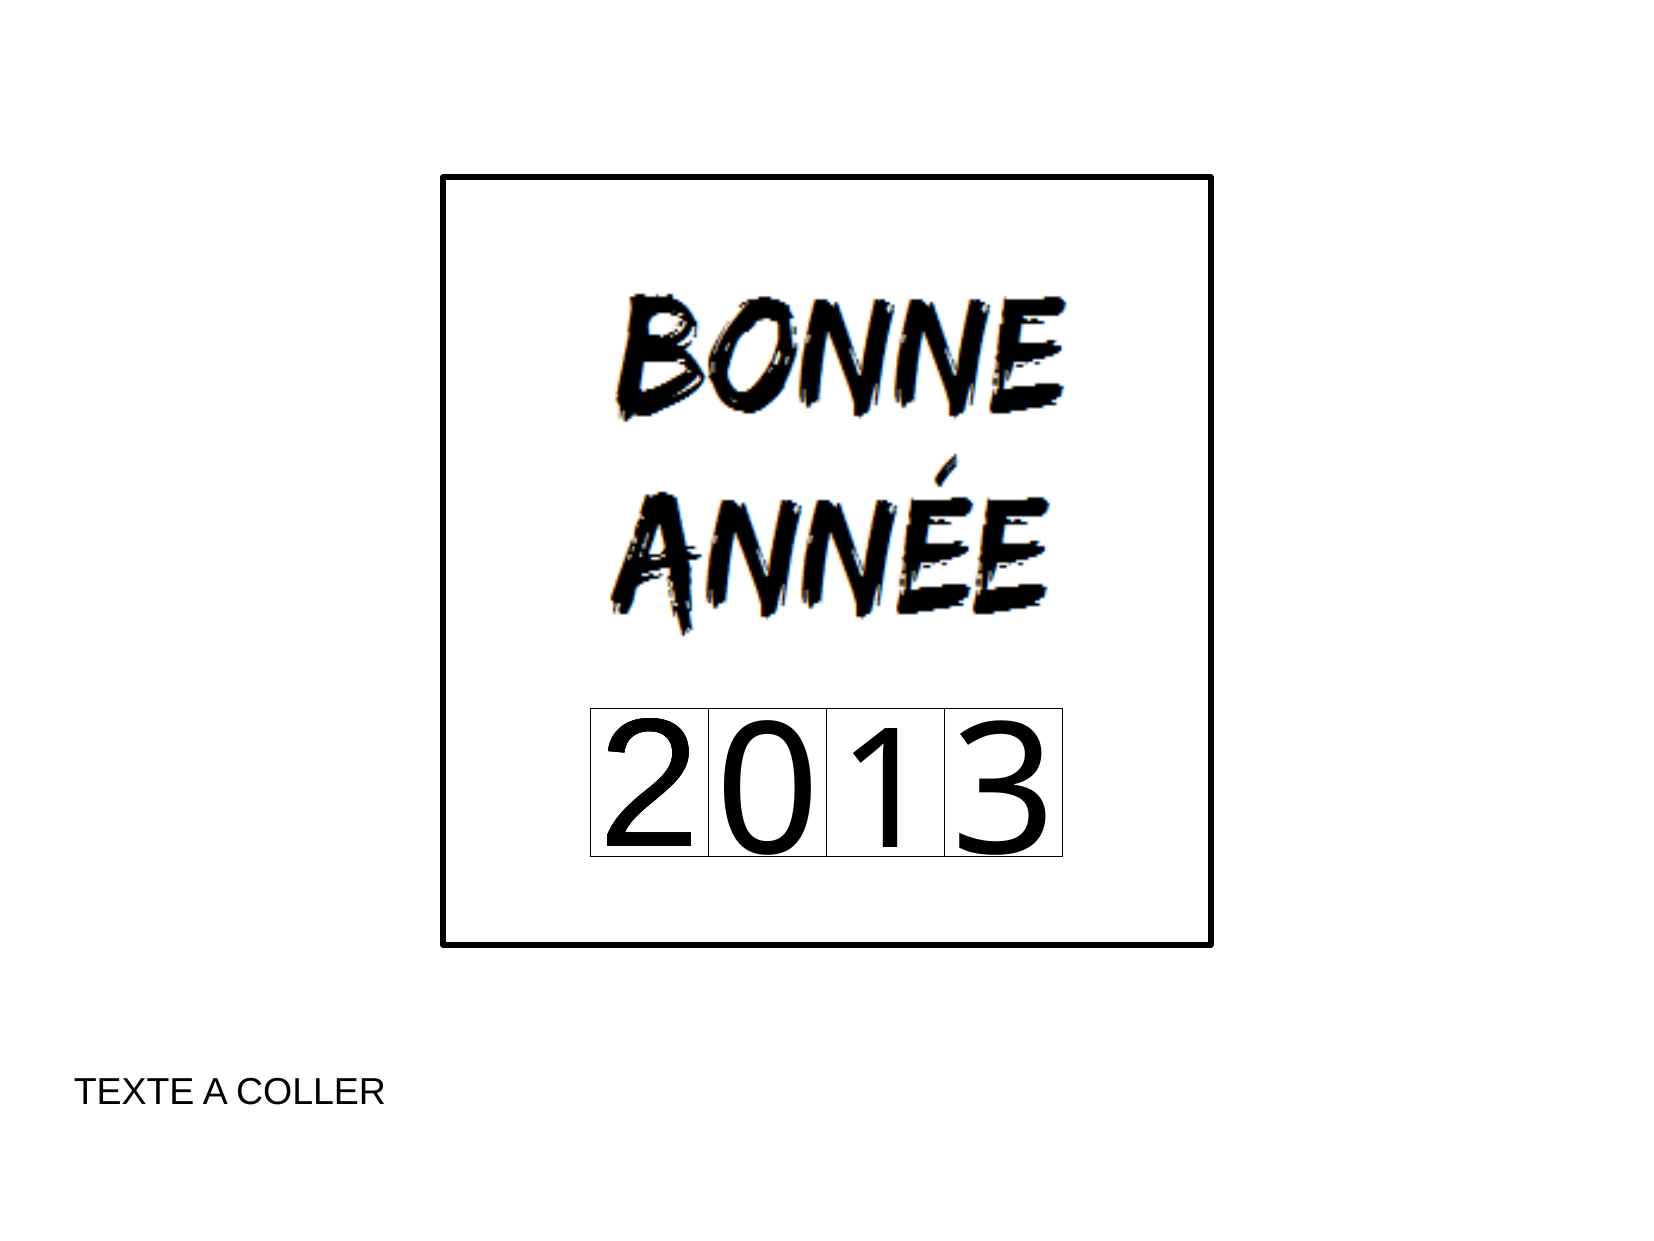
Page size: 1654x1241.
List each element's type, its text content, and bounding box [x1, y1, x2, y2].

text_box TEXTE A COLLER [59, 1062, 621, 1120]
text_box 2 [590, 708, 709, 857]
text_box 3 [945, 708, 1063, 857]
text_box 1 [827, 709, 944, 856]
picture [590, 265, 1093, 680]
text_box 0 [709, 708, 826, 857]
